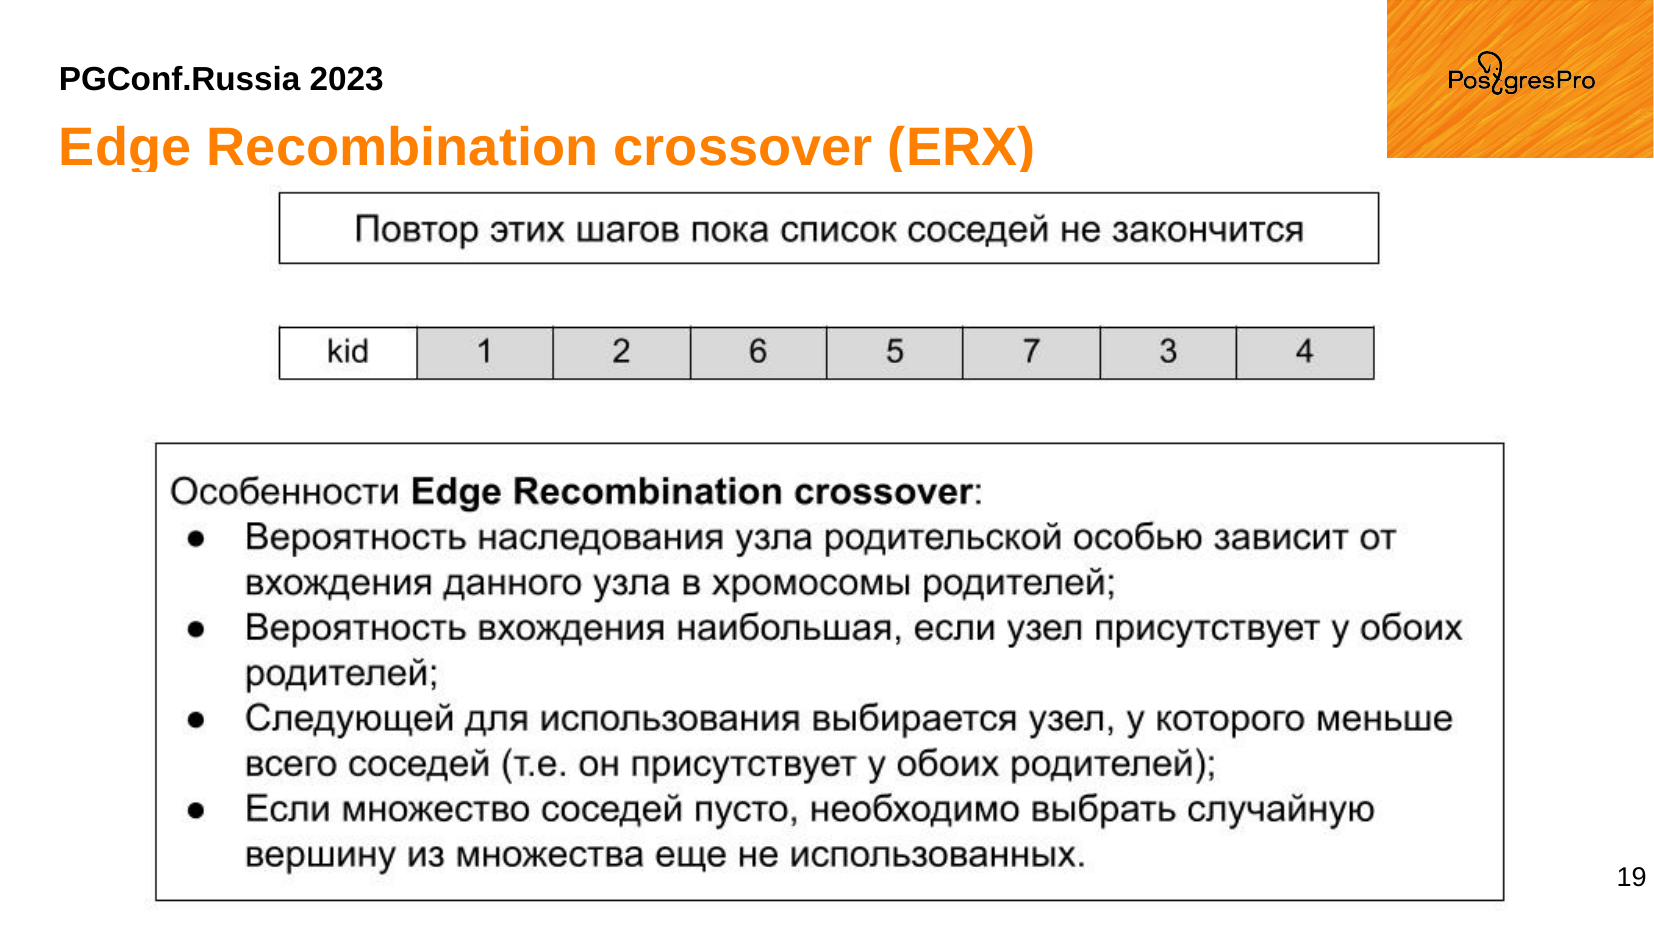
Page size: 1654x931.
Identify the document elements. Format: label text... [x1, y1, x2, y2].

picture [1387, 0, 1654, 158]
text_box Edge Recombination crossover (ERX) [58, 112, 1388, 175]
picture [107, 172, 1547, 914]
slide_number <number> [1547, 859, 1647, 931]
text_box PGConf.Russia 2023 [58, 47, 1388, 107]
